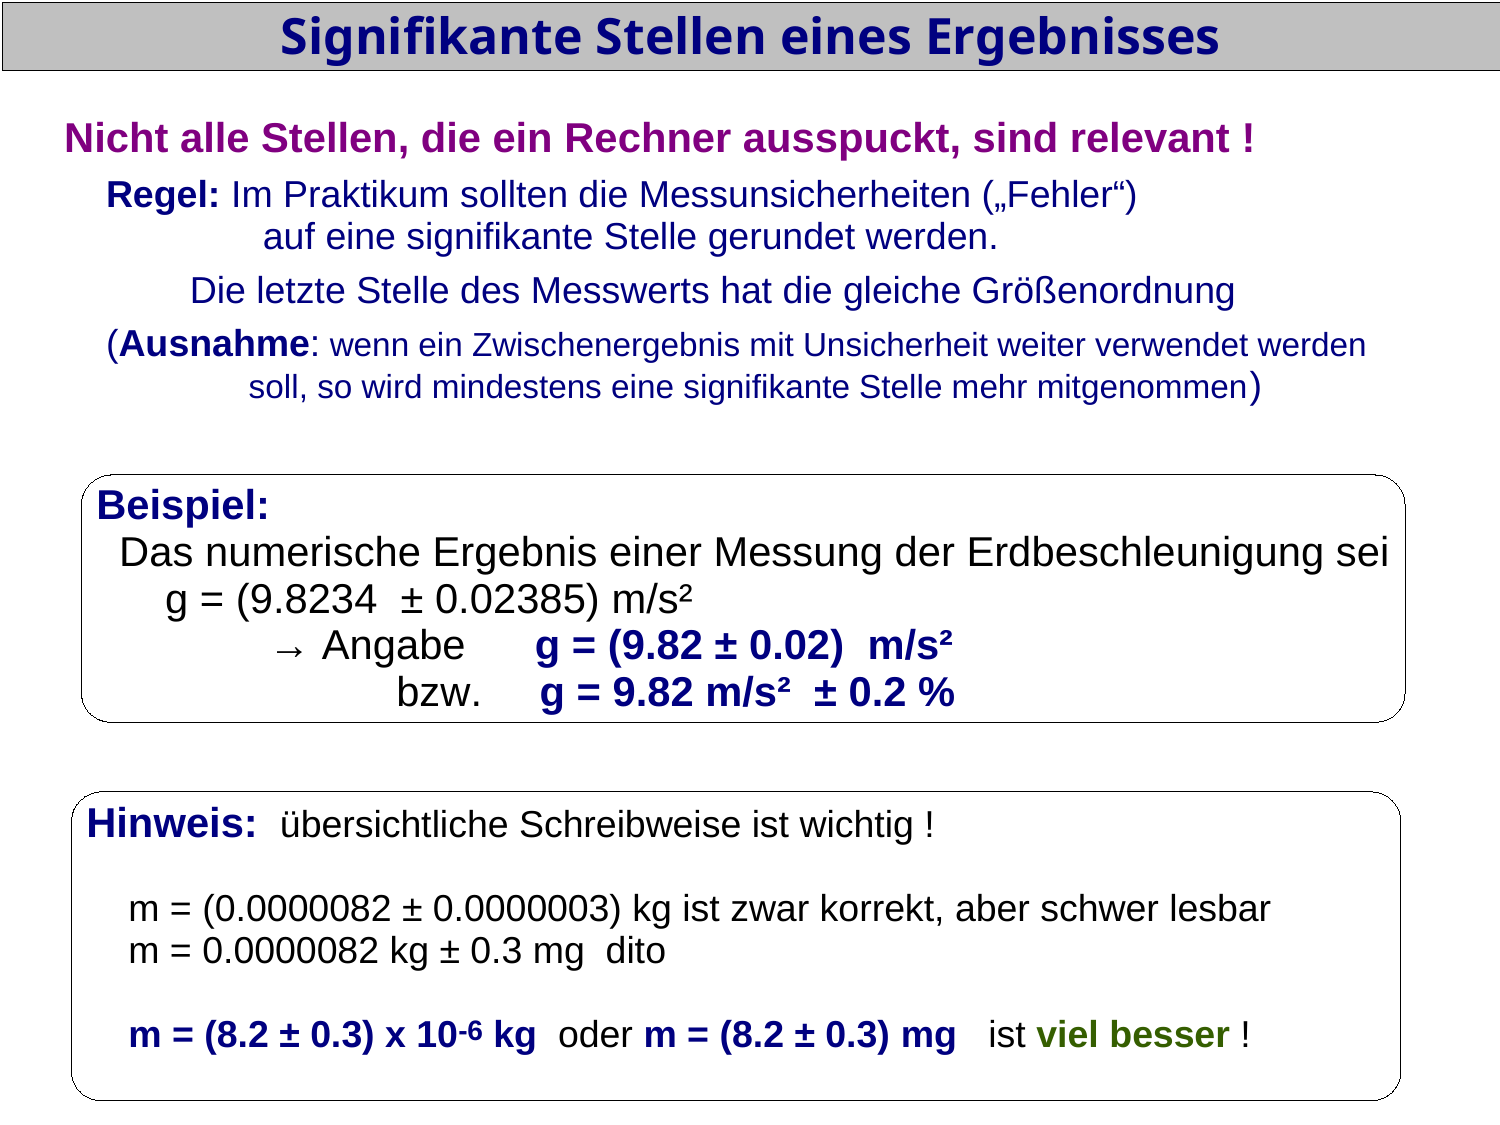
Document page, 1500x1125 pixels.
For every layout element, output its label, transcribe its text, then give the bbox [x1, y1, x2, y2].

text_box Beispiel: Das numerische Ergebnis einer Messung der Erdbeschleunigung sei g = (9.8234 ± 0.02385) m/s² → Angabe g = (9.82 ± 0.02) m/s² bzw. g = 9.82 m/s² ± 0.2 % [81, 474, 1406, 723]
title Signifikante Stellen eines Ergebnisses [110, 0, 1392, 77]
text_box Nicht alle Stellen, die ein Rechner ausspuckt, sind relevant ! Regel: Im Praktikum sollten die Messunsicherheiten („Fehler“) auf eine signifikante Stelle gerundet werden. Die letzte Stelle des Messwerts hat die gleiche Größenordnung (Ausnahme: wenn ein Zwischenergebnis mit Unsicherheit weiter verwendet werden soll, so wird mindestens eine signifikante Stelle mehr mitgenommen) [49, 107, 1442, 415]
text_box Hinweis: übersichtliche Schreibweise ist wichtig ! m = (0.0000082 ± 0.0000003) kg ist zwar korrekt, aber schwer lesbar m = 0.0000082 kg ± 0.3 mg dito m = (8.2 ± 0.3) x 10-6 kg oder m = (8.2 ± 0.3) mg ist viel besser ! [71, 791, 1401, 1101]
